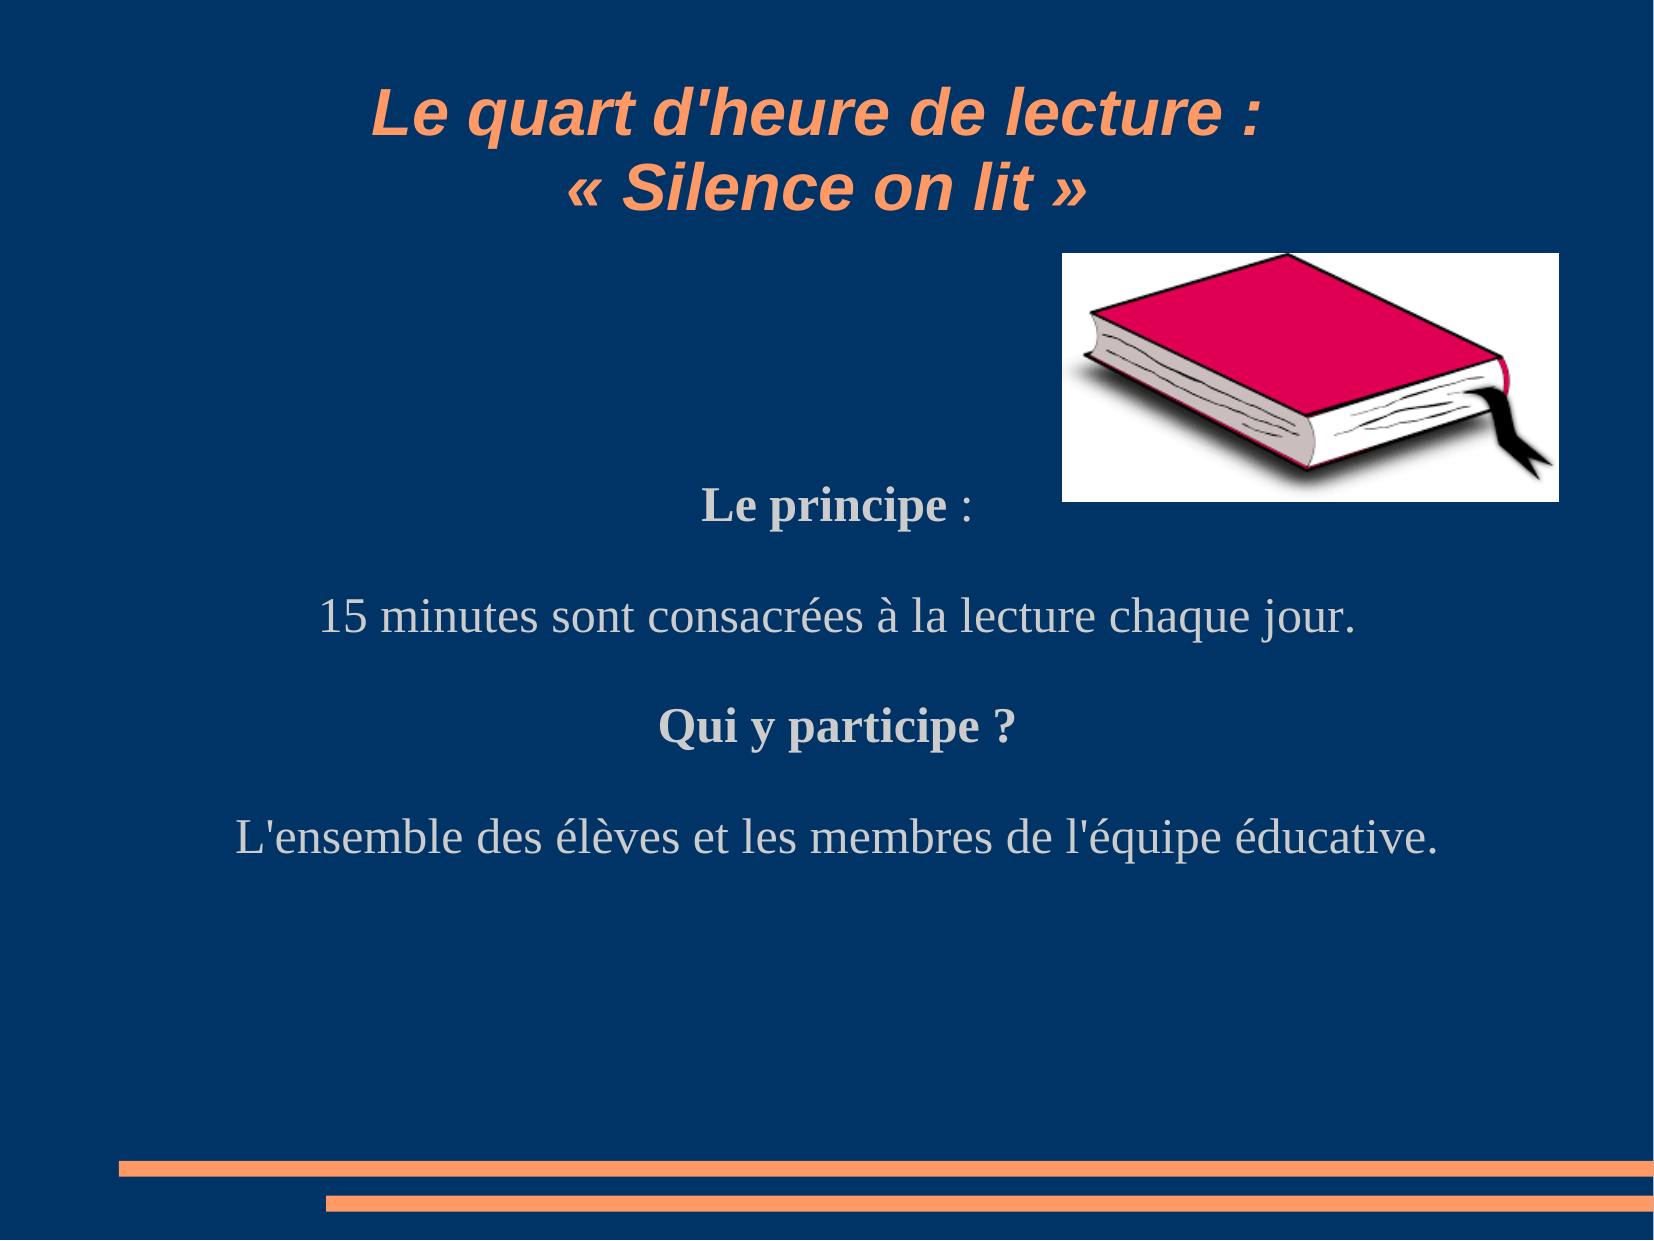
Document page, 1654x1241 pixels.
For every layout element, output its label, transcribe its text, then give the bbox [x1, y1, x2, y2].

title Le quart d'heure de lecture : « Silence on lit » [121, 46, 1534, 254]
picture [1062, 253, 1559, 502]
subtitle Le principe : 15 minutes sont consacrées à la lecture chaque jour. Qui y participe ? L'ensemble des élèves et les membres de l'équipe éducative. [118, 265, 1558, 1076]
